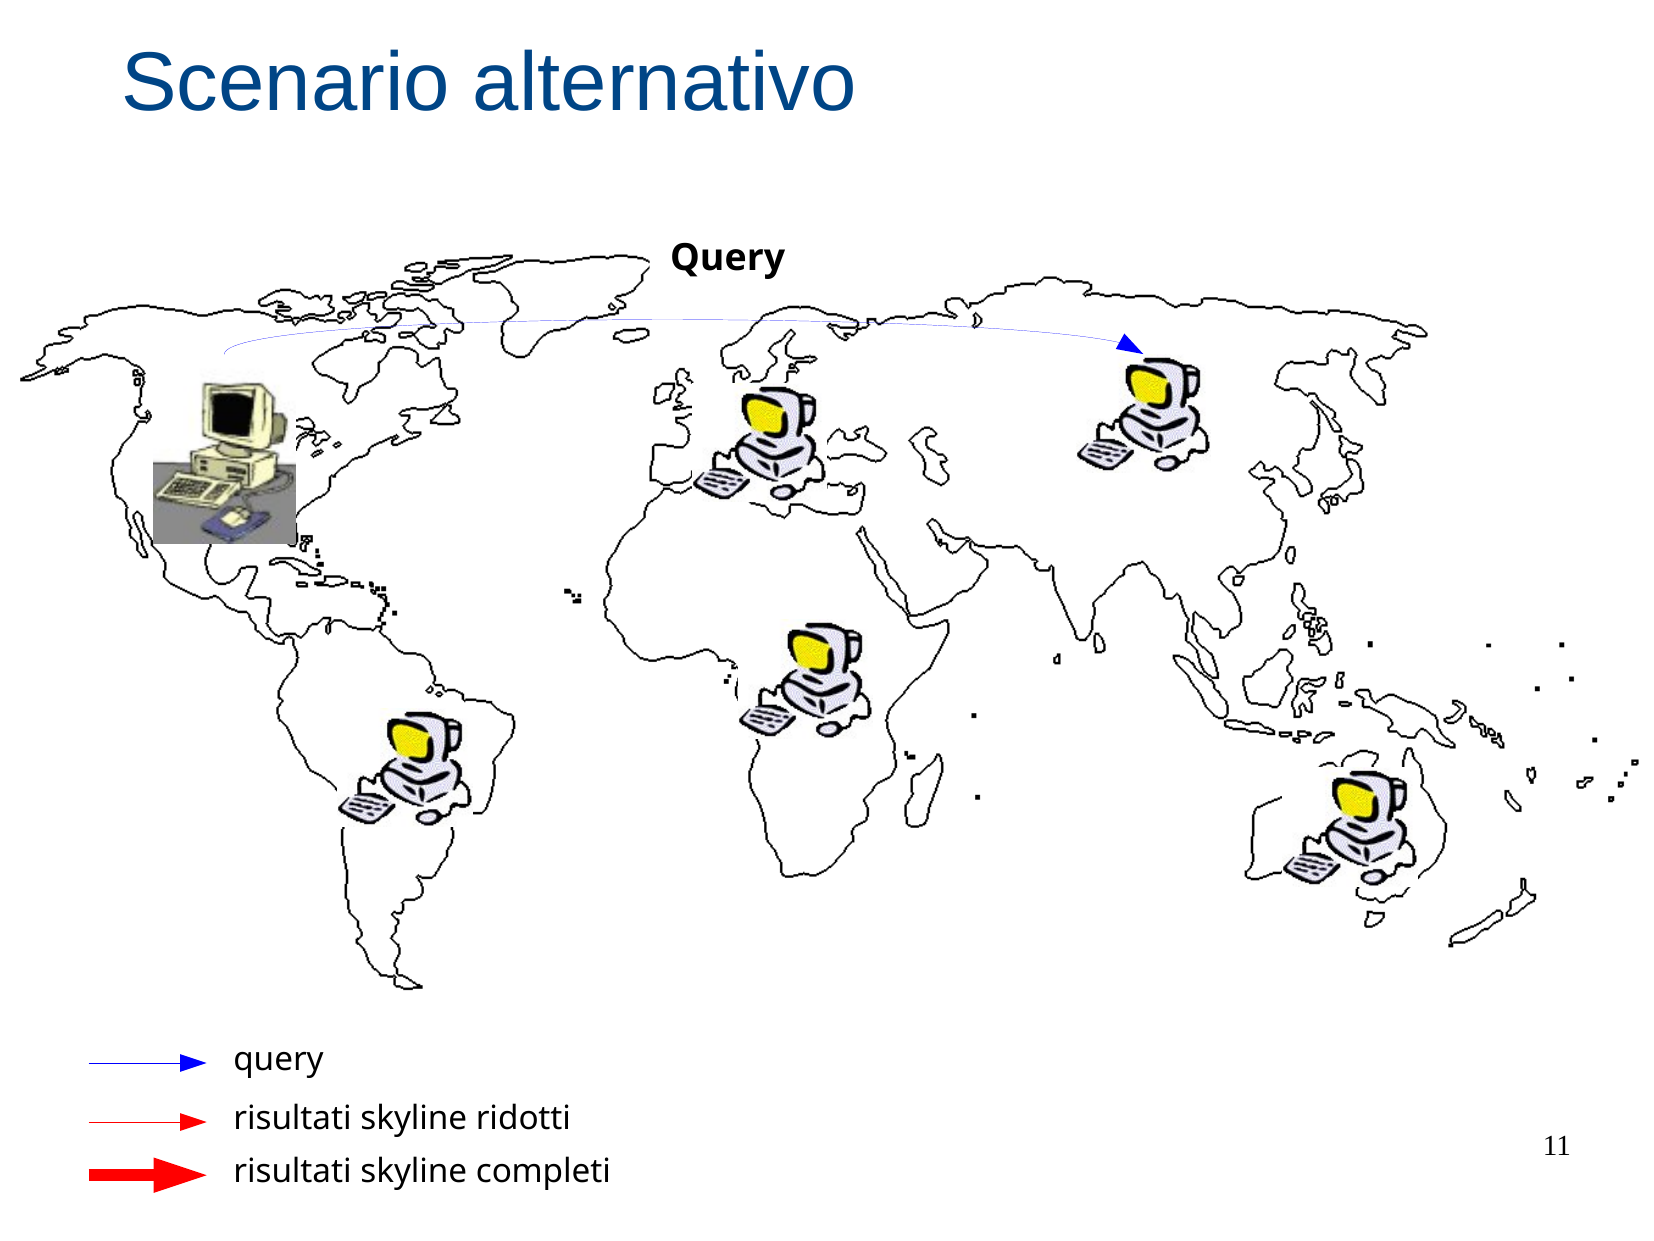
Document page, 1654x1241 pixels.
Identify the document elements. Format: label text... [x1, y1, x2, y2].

picture [2, 240, 1654, 1006]
text_box query [218, 1027, 335, 1086]
text_box risultati skyline completi [218, 1139, 631, 1227]
text_box Query [649, 216, 857, 286]
text_box risultati skyline ridotti [218, 1086, 603, 1139]
title Scenario alternativo [121, 7, 1534, 157]
